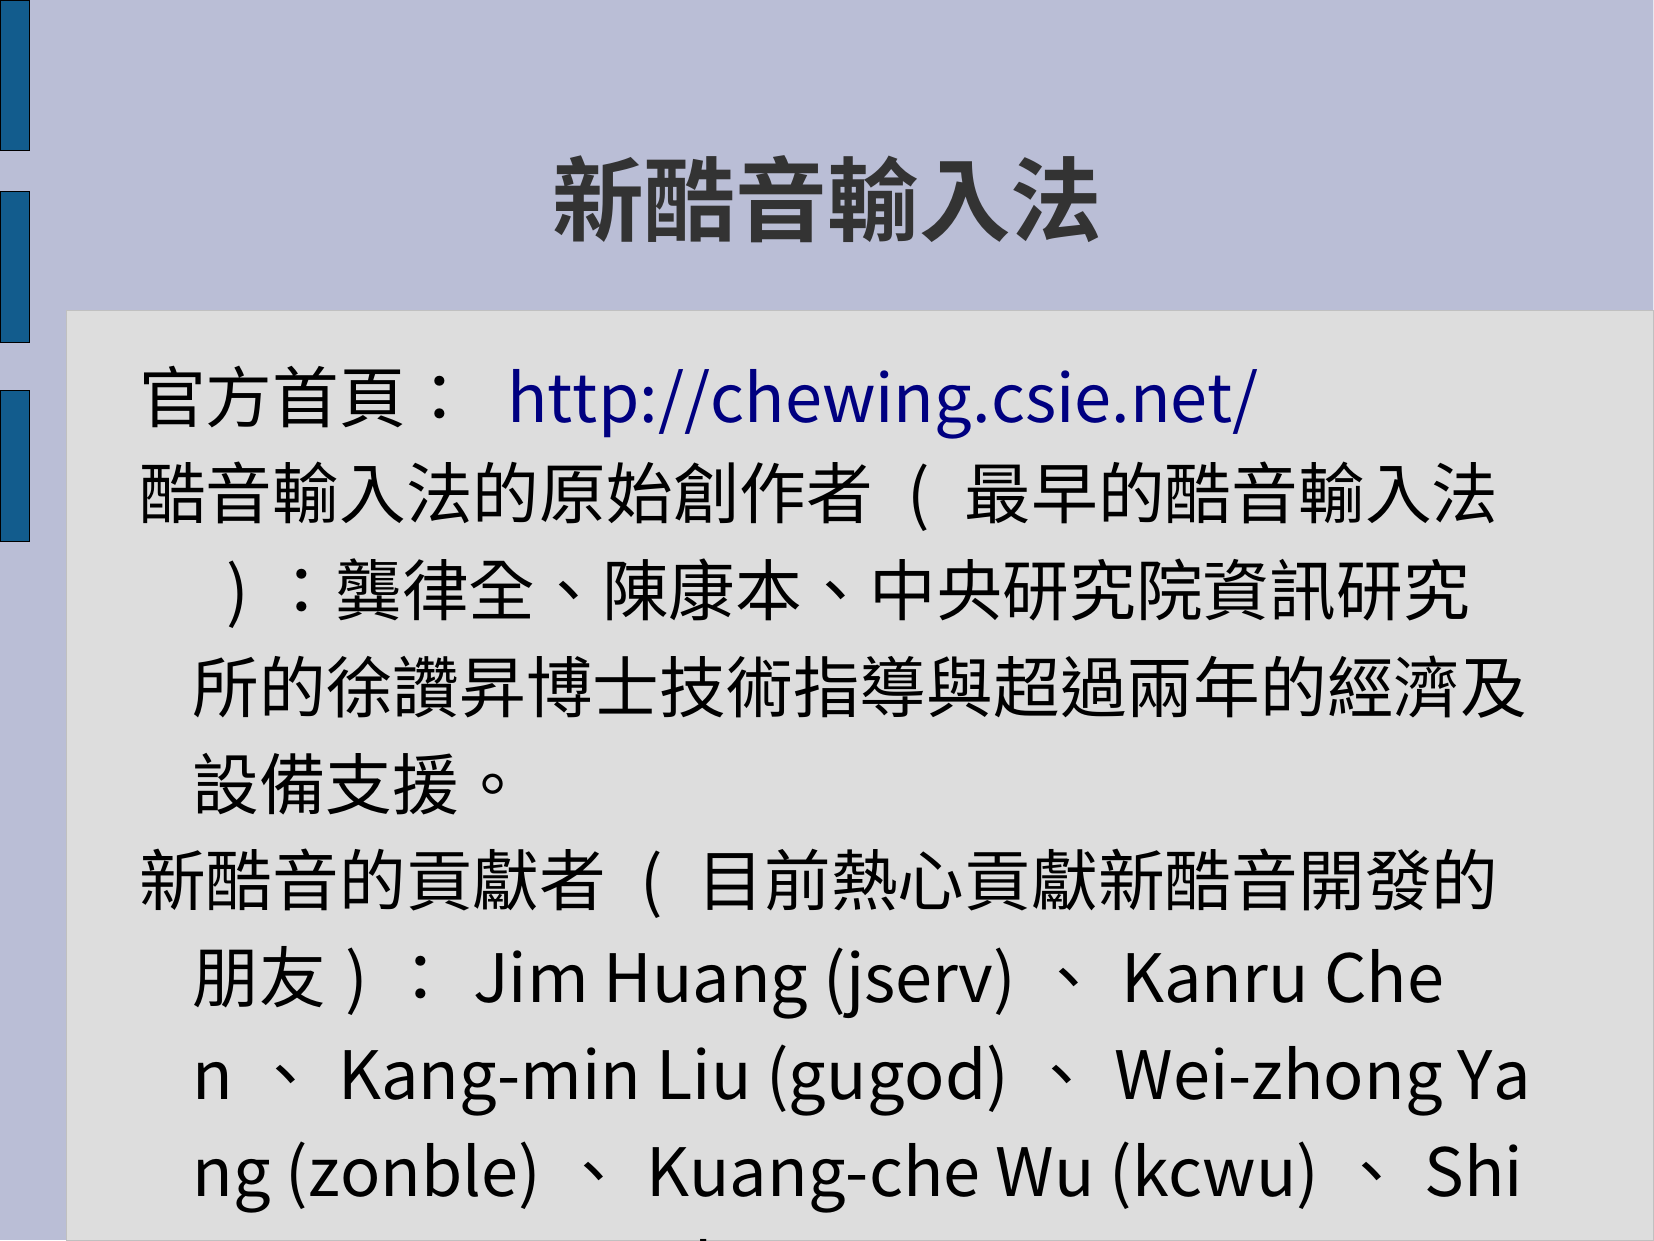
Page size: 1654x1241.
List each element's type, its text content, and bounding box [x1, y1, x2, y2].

list 官方首頁： http://chewing.csie.net/ 酷音輸入法的原始創作者 ( 最早的酷音輸入法 )：龔律全、陳康本、中央研究院資訊研究所的徐讚昇博士技術指導與超過兩年的經濟及設備支援。 新酷音的貢獻者 ( 目前熱心貢獻新酷音開發的朋友)：Jim Huang (jserv)、Kanru Chen、Kang-min Liu (gugod)、Wei-zhong Yang (zonble)、Kuang-che Wu (kcwu)、Shiva Huang、Andrew Lee、PCMan、seamxr [121, 344, 1534, 1146]
title 新酷音輸入法 [121, 91, 1534, 299]
